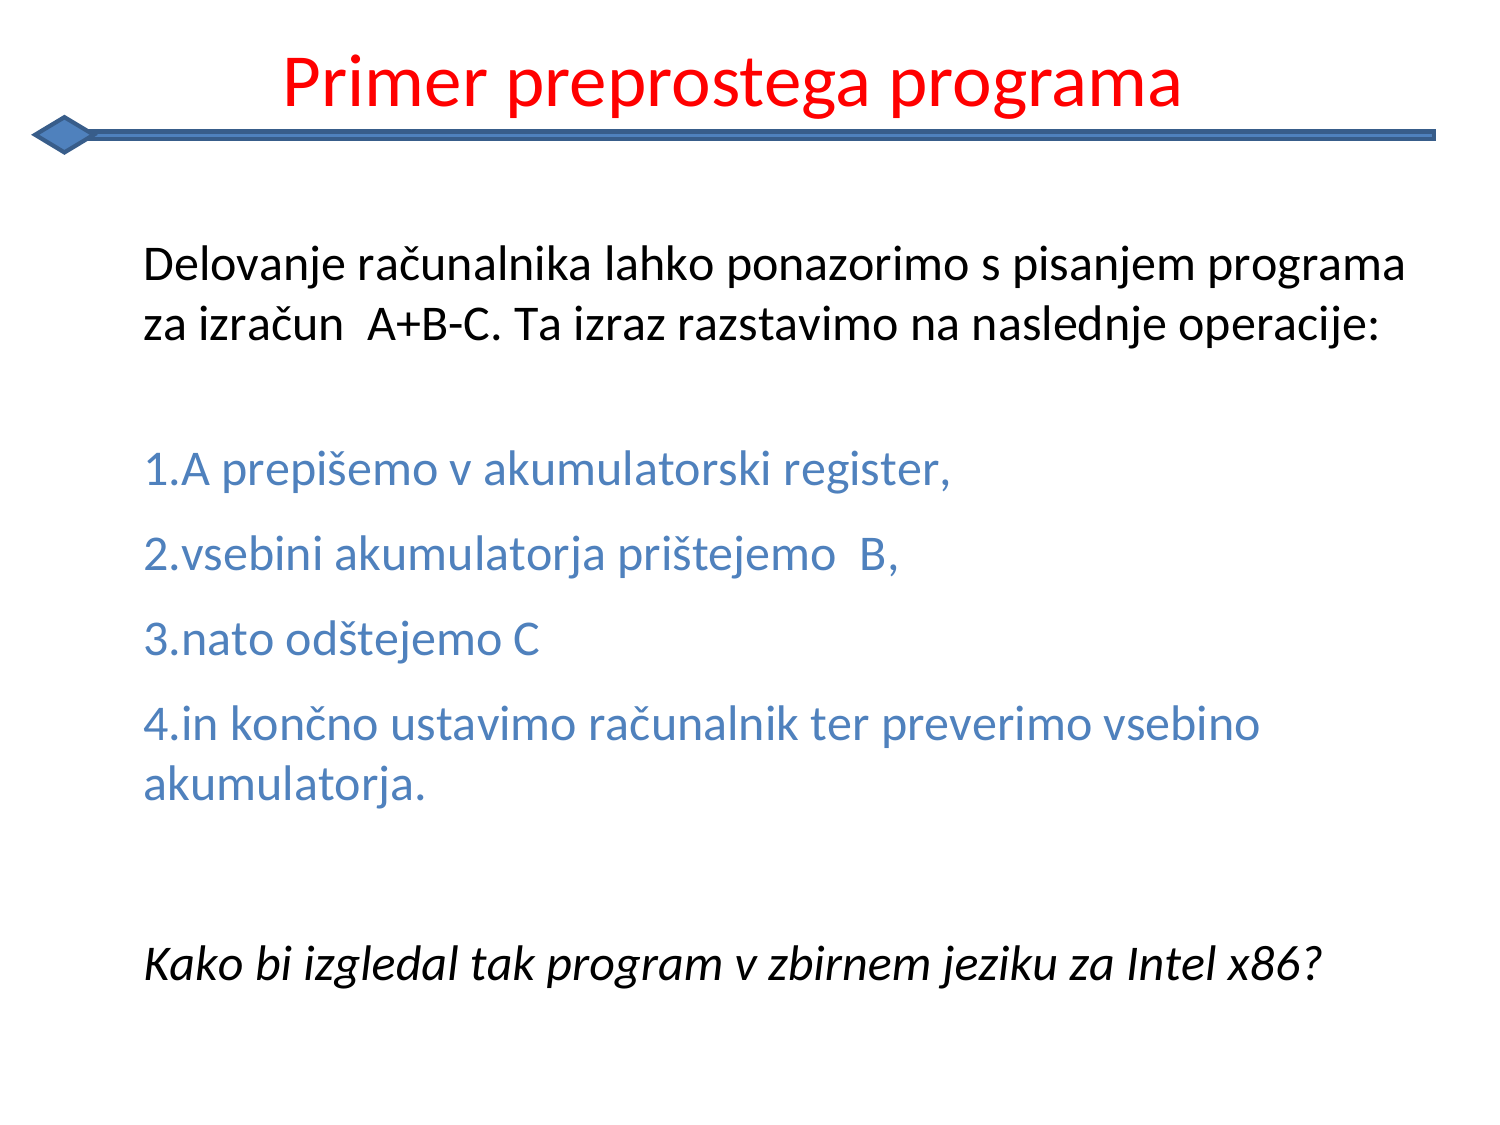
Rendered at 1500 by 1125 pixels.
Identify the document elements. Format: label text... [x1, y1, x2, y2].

title Primer preprostega programa [58, 0, 1409, 153]
text_box Delovanje računalnika lahko ponazorimo s pisanjem programa za izračun A+B-C. Ta izraz razstavimo na naslednje operacije: A prepišemo v akumulatorski register, vsebini akumulatorja prištejemo B, nato odštejemo C in končno ustavimo računalnik ter preverimo vsebino akumulatorja. Kako bi izgledal tak program v zbirnem jeziku za Intel x86? [128, 222, 1454, 998]
